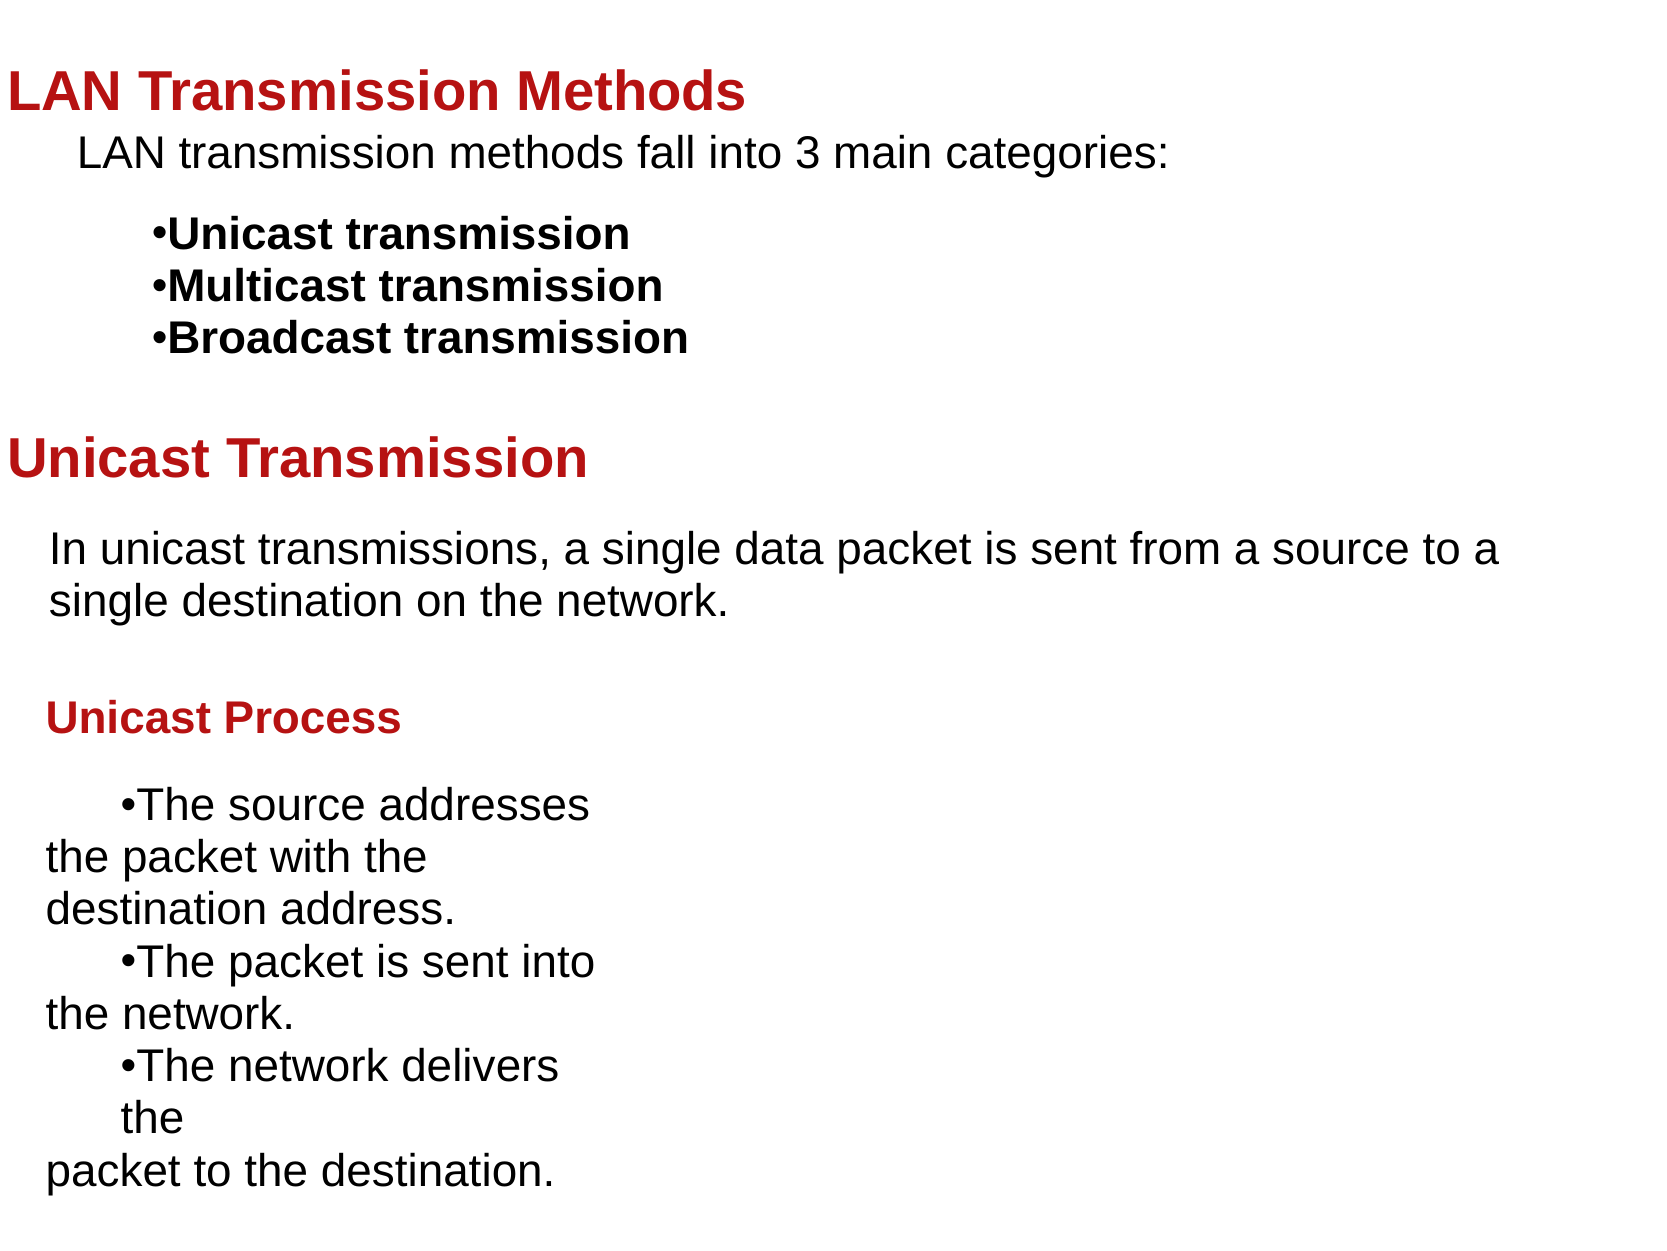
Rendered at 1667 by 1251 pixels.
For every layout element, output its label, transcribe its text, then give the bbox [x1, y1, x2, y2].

text_box LAN transmission methods fall into 3 main categories: [76, 126, 1563, 179]
text_box Unicast Process The source addresses the packet with the destination address. The packet is sent into the network. The network delivers the packet to the destination. [45, 691, 615, 1232]
text_box LAN Transmission Methods [7, 58, 761, 158]
text_box Unicast transmission Multicast transmission Broadcast transmission [76, 207, 1563, 365]
text_box In unicast transmissions, a single data packet is sent from a source to a single destination on the network. [48, 522, 1632, 628]
text_box Unicast Transmission [7, 426, 604, 491]
